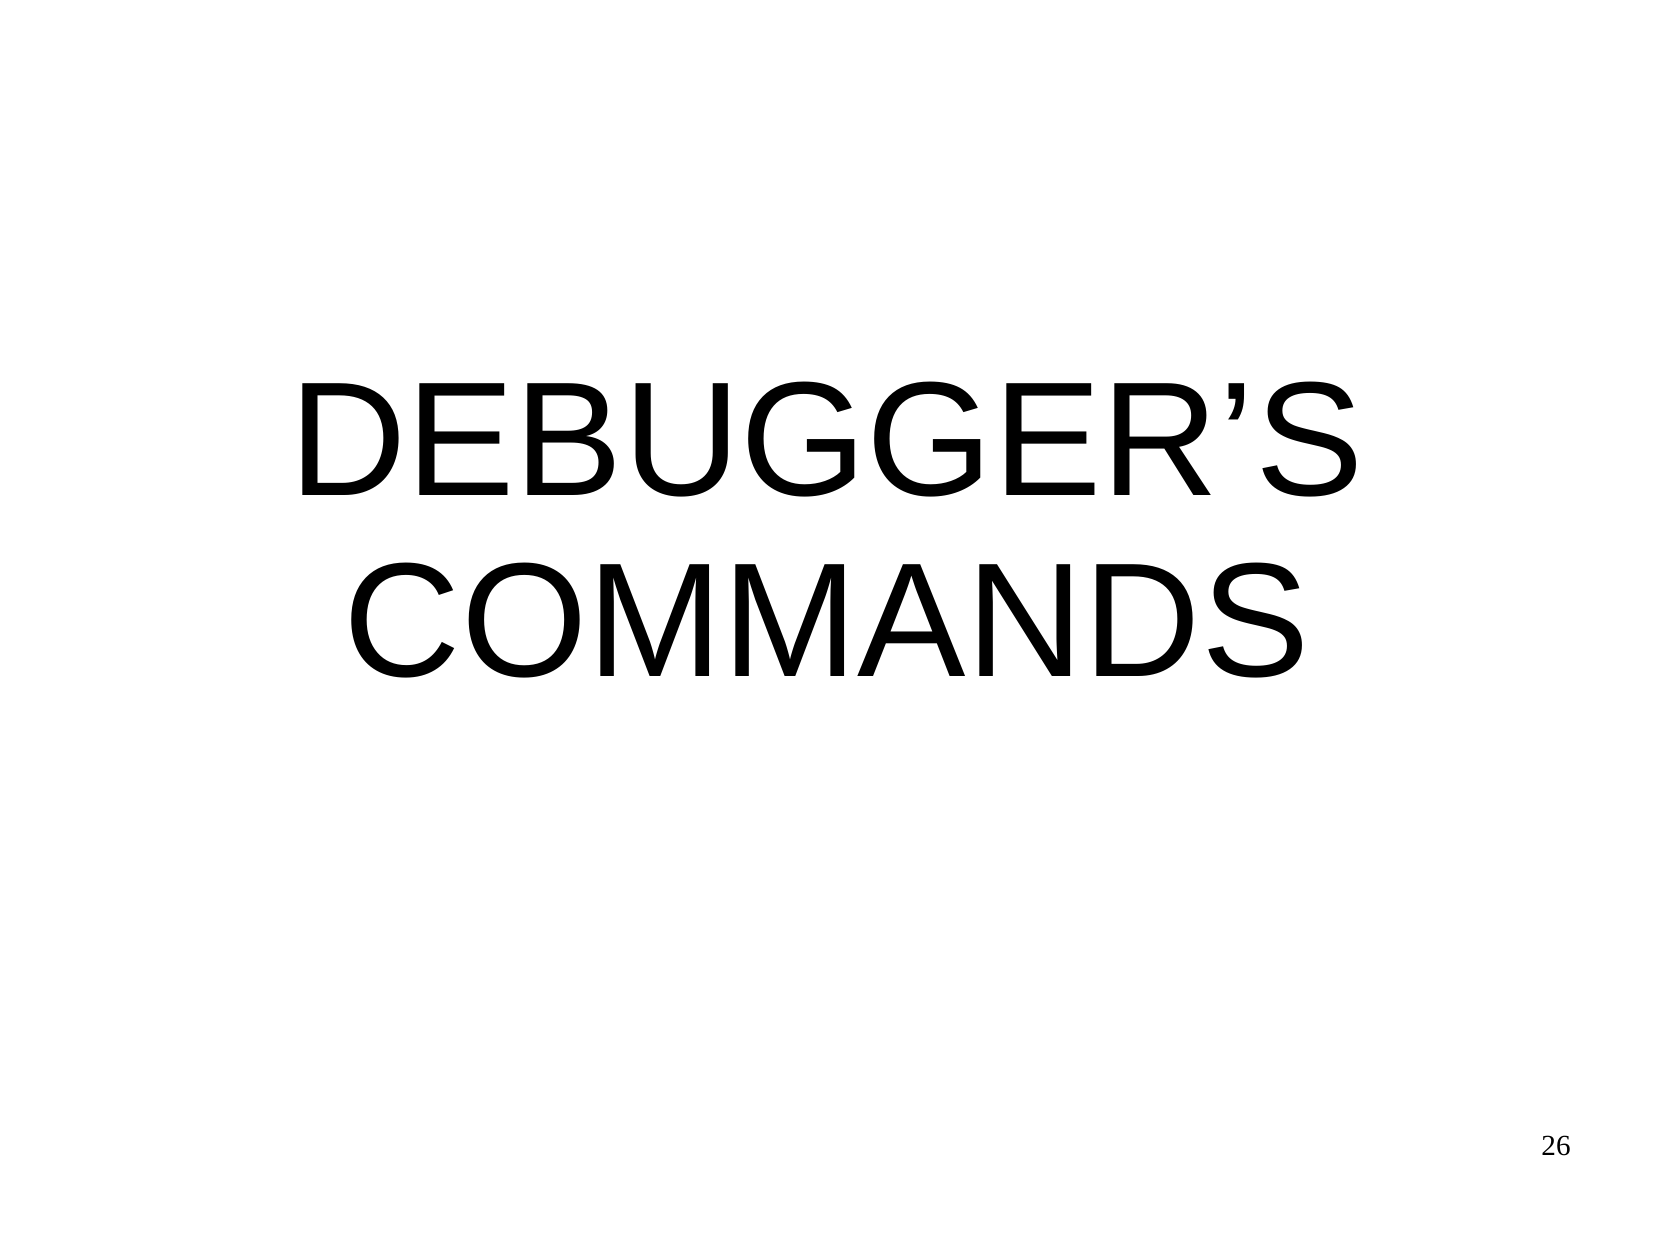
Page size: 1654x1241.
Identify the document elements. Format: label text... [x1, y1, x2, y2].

subtitle DEBUGGER’S COMMANDS [82, 49, 1571, 1010]
